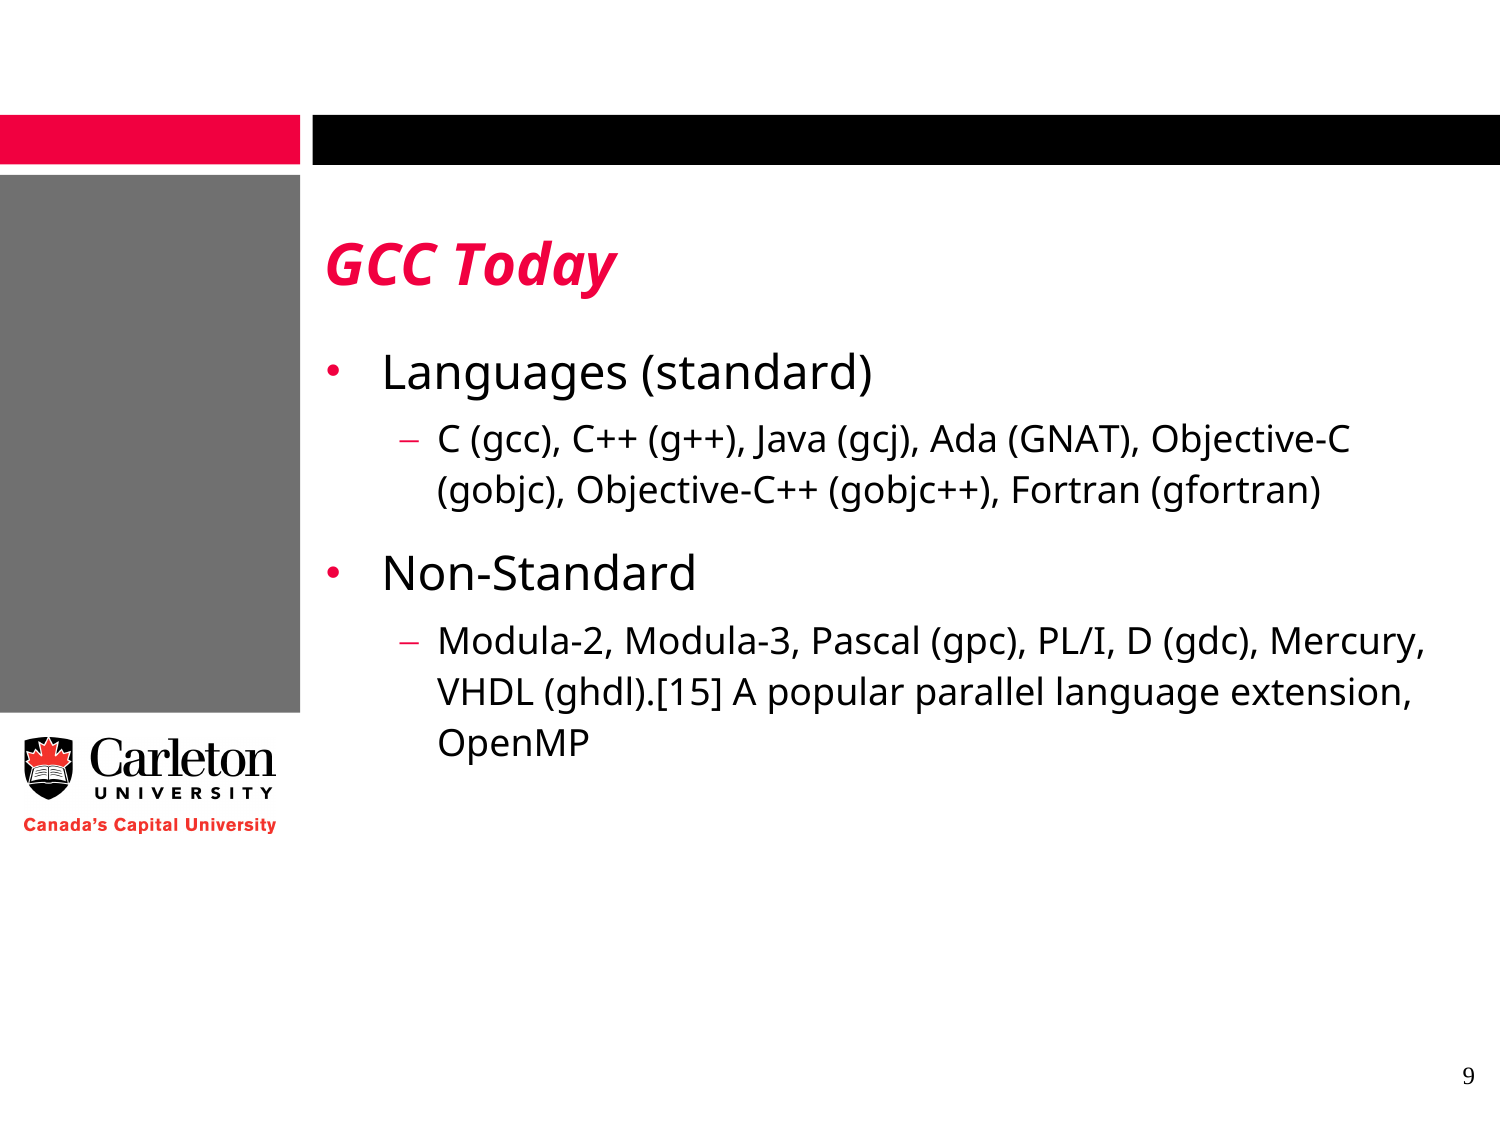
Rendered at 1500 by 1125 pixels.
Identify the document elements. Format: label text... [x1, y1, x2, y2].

picture [24, 737, 276, 834]
title GCC Today [324, 194, 1450, 324]
list Languages (standard) C (gcc), C++ (g++), Java (gcj), Ada (GNAT), Objective-C (gobjc), Objective-C++ (gobjc++), Fortran (gfortran) Non-Standard Modula-2, Modula-3, Pascal (gpc), PL/I, D (gdc), Mercury, VHDL (ghdl).[15] A popular parallel language extension, OpenMP [324, 324, 1450, 1053]
